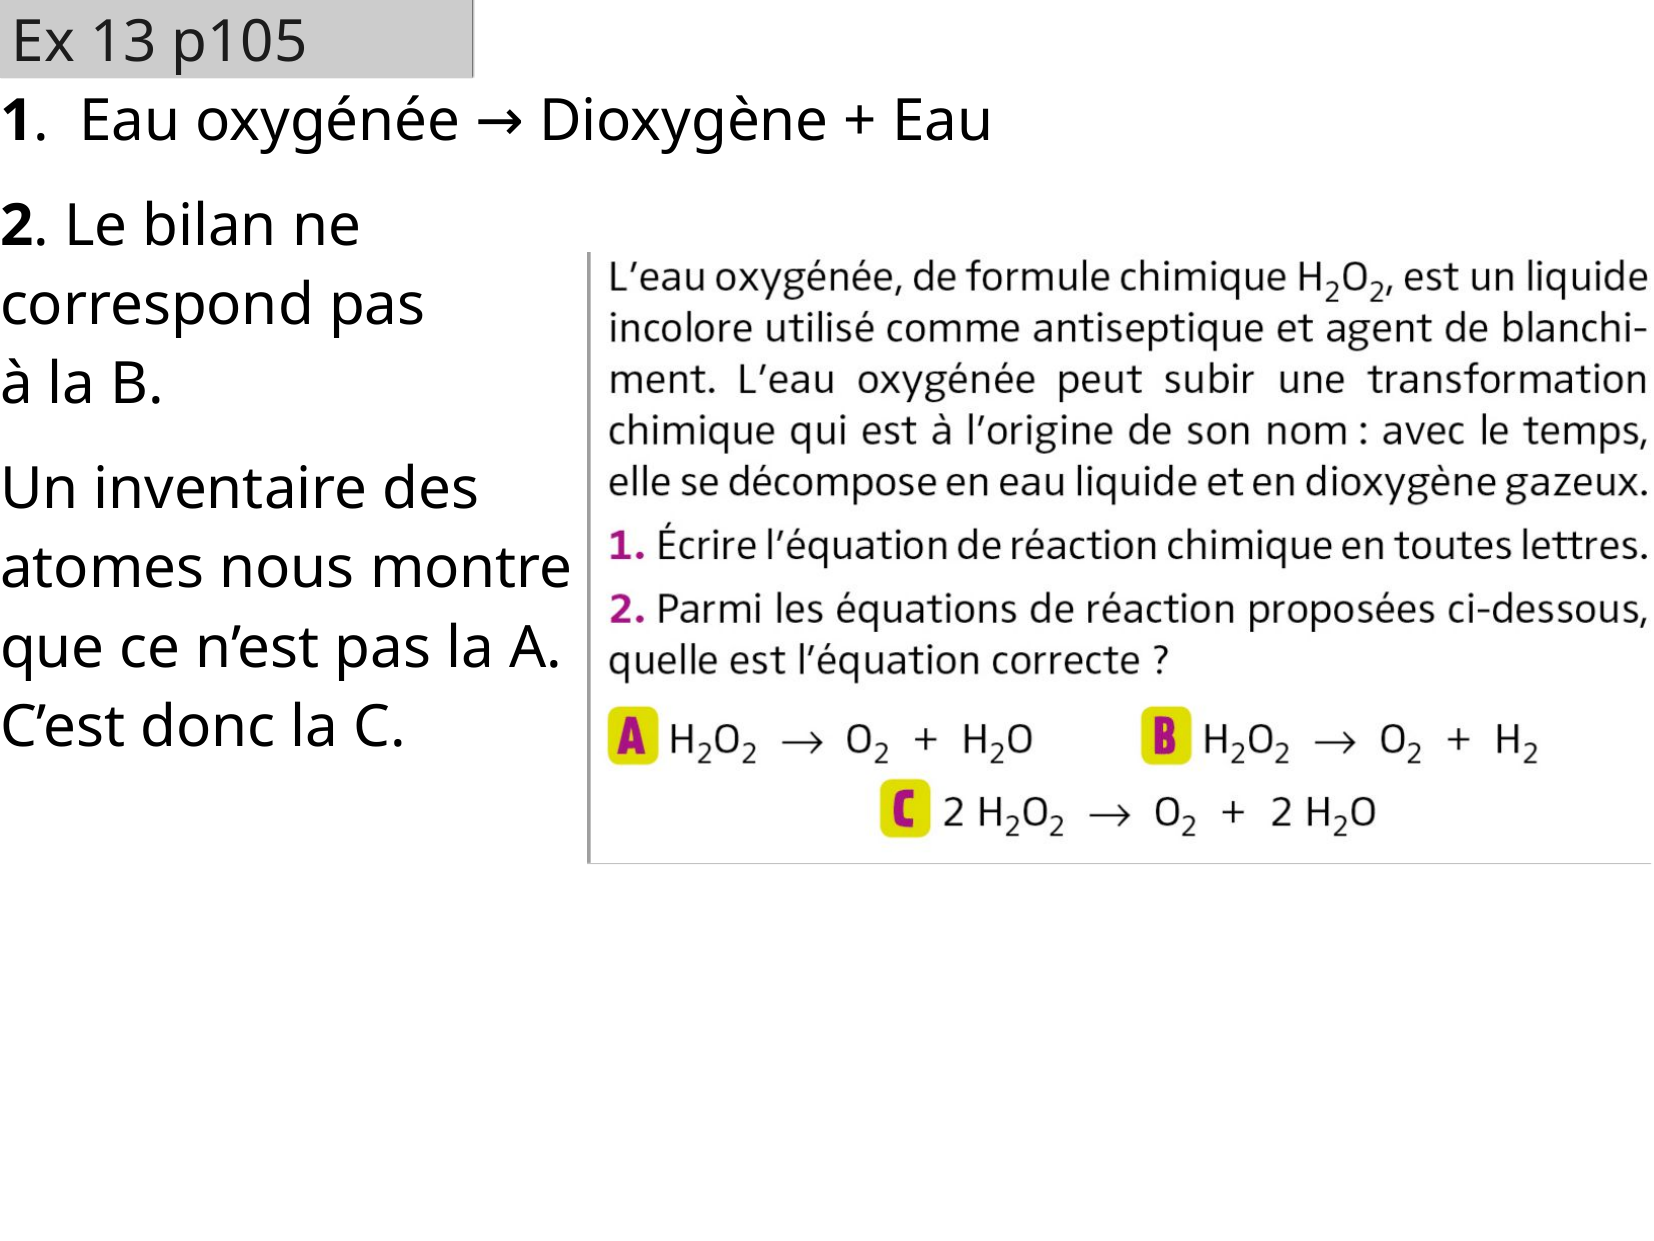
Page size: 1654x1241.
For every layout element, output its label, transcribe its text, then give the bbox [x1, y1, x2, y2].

list 1. Eau oxygénée → Dioxygène + Eau 2. Le bilan ne correspond pas à la B. Un inventaire des atomes nous montre que ce n’est pas la A. C’est donc la C. [0, 78, 1654, 1241]
title Ex 13 p105 [0, 0, 473, 78]
picture [590, 249, 1654, 863]
